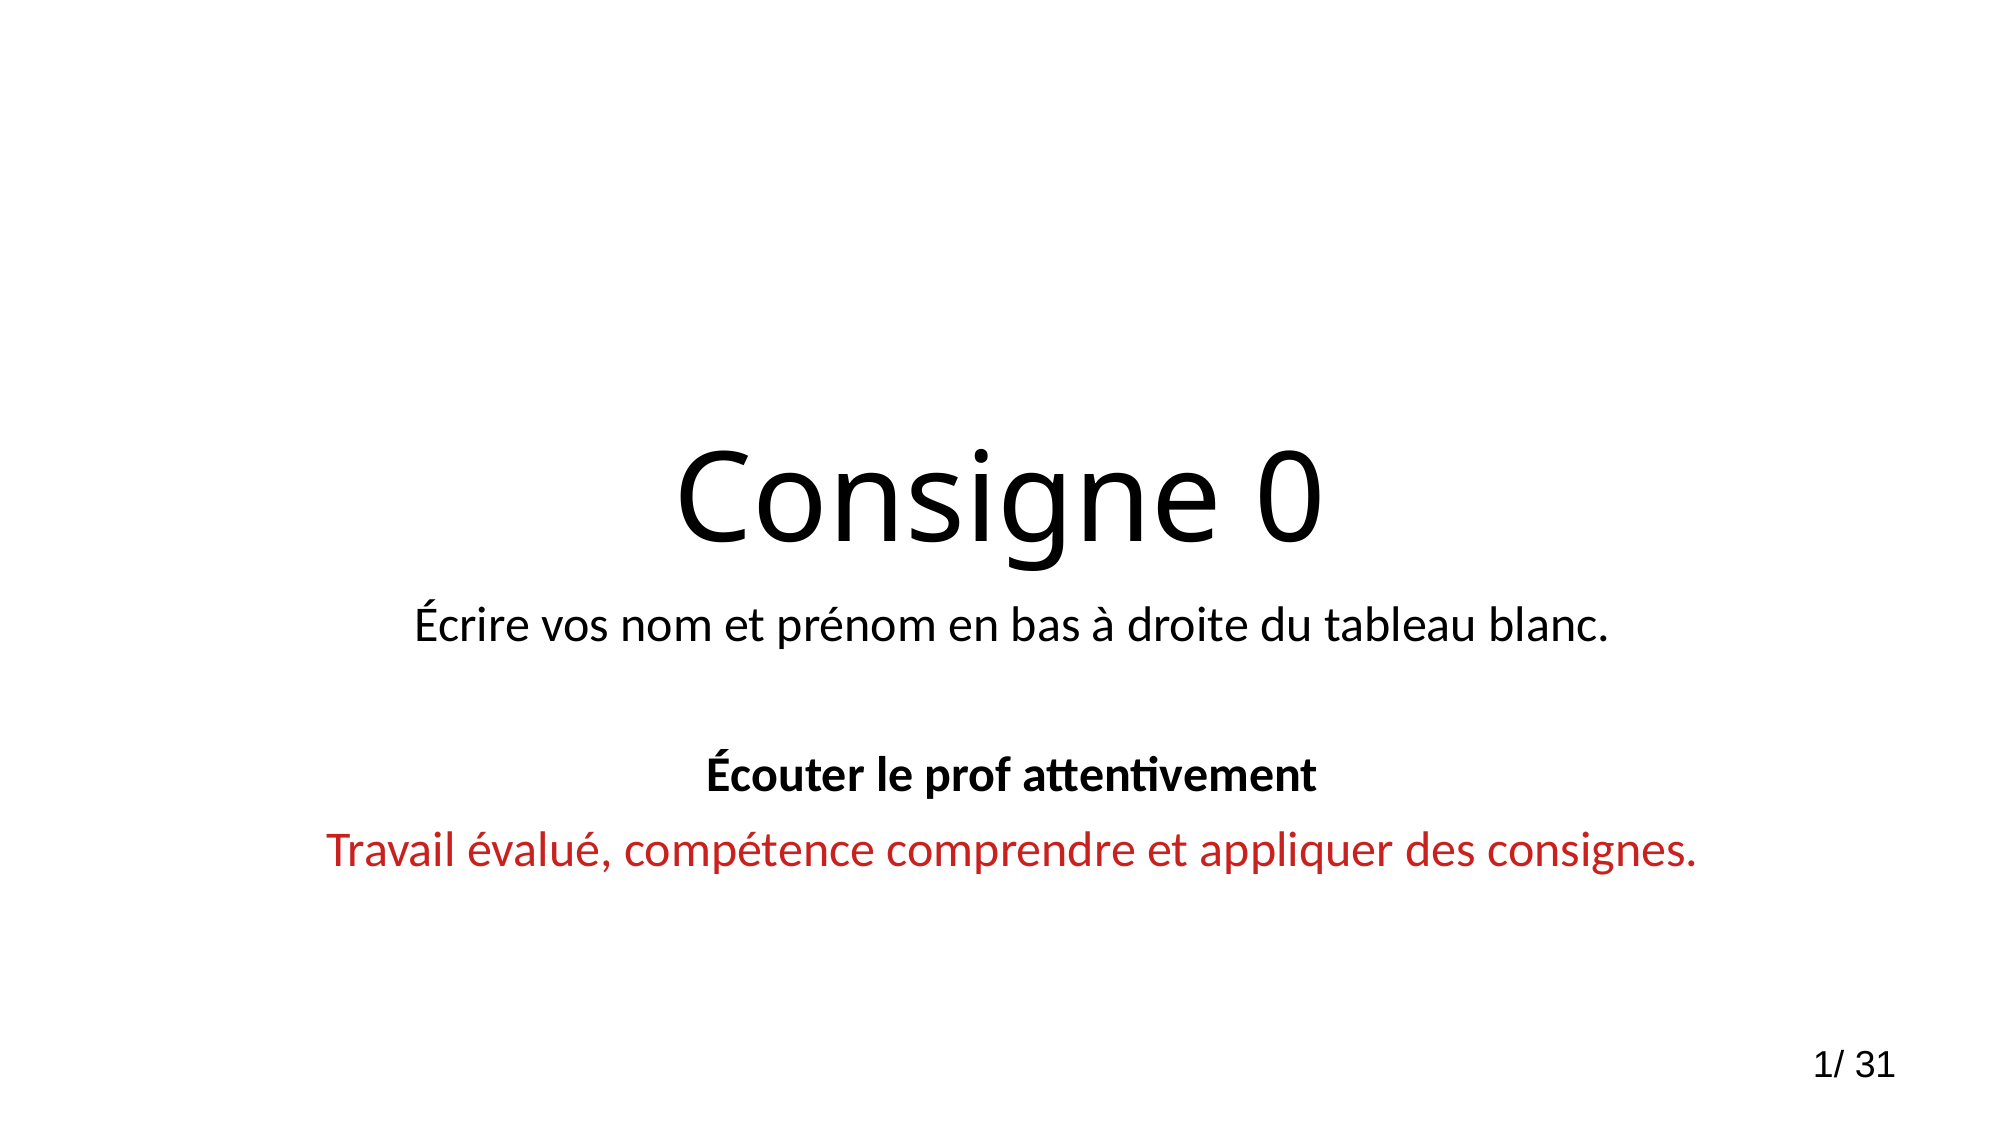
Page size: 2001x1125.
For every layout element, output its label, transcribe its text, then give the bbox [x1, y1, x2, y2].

text_box 31/ 31 [1860, 1035, 1979, 1093]
title Consigne 0 [249, 184, 1750, 576]
subtitle Écrire vos nom et prénom en bas à droite du tableau blanc. Écouter le prof attentivement Travail évalué, compétence comprendre et appliquer des consignes. [58, 590, 1967, 863]
